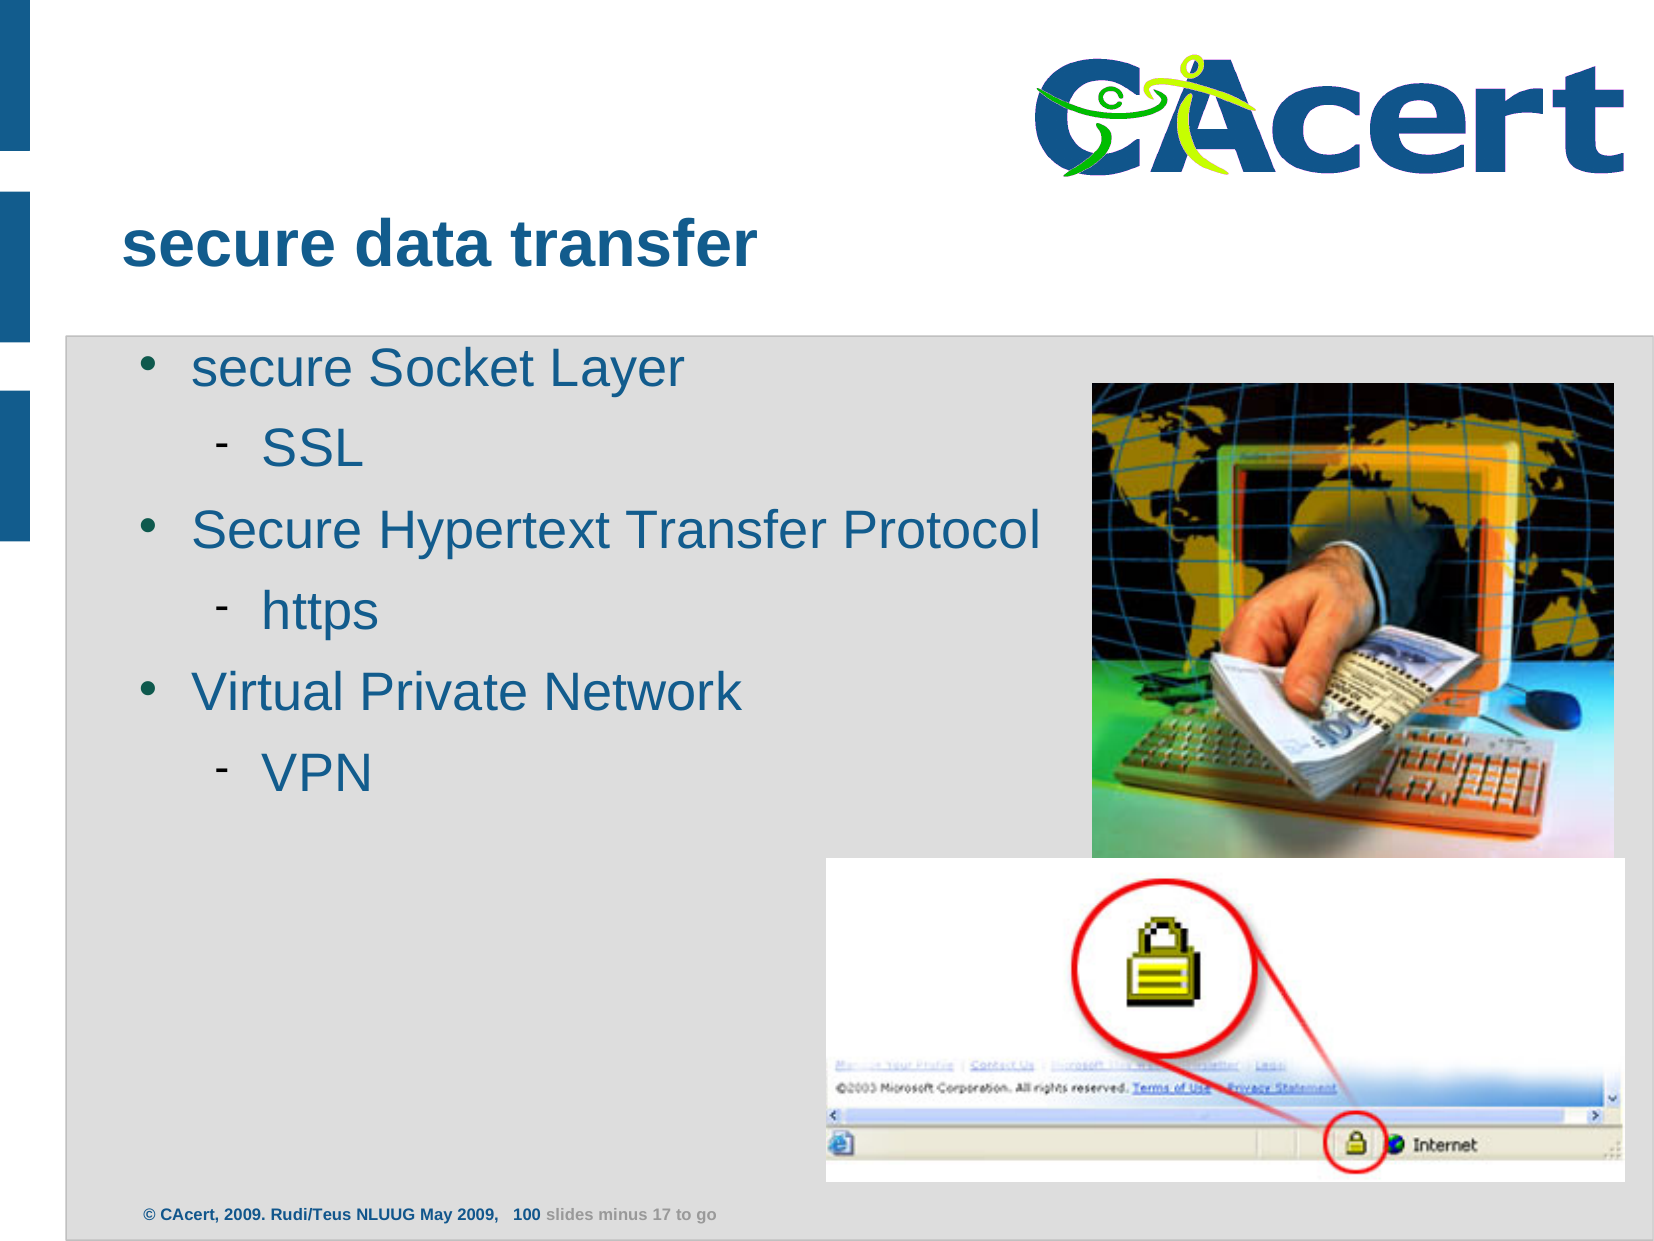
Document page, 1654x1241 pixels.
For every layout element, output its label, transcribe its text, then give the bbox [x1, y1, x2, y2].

title secure data transfer [121, 184, 1534, 309]
picture [826, 383, 1625, 1182]
list secure Socket Layer SSL Secure Hypertext Transfer Protocol https Virtual Private Network VPN [121, 344, 1063, 1008]
picture [1033, 53, 1625, 178]
